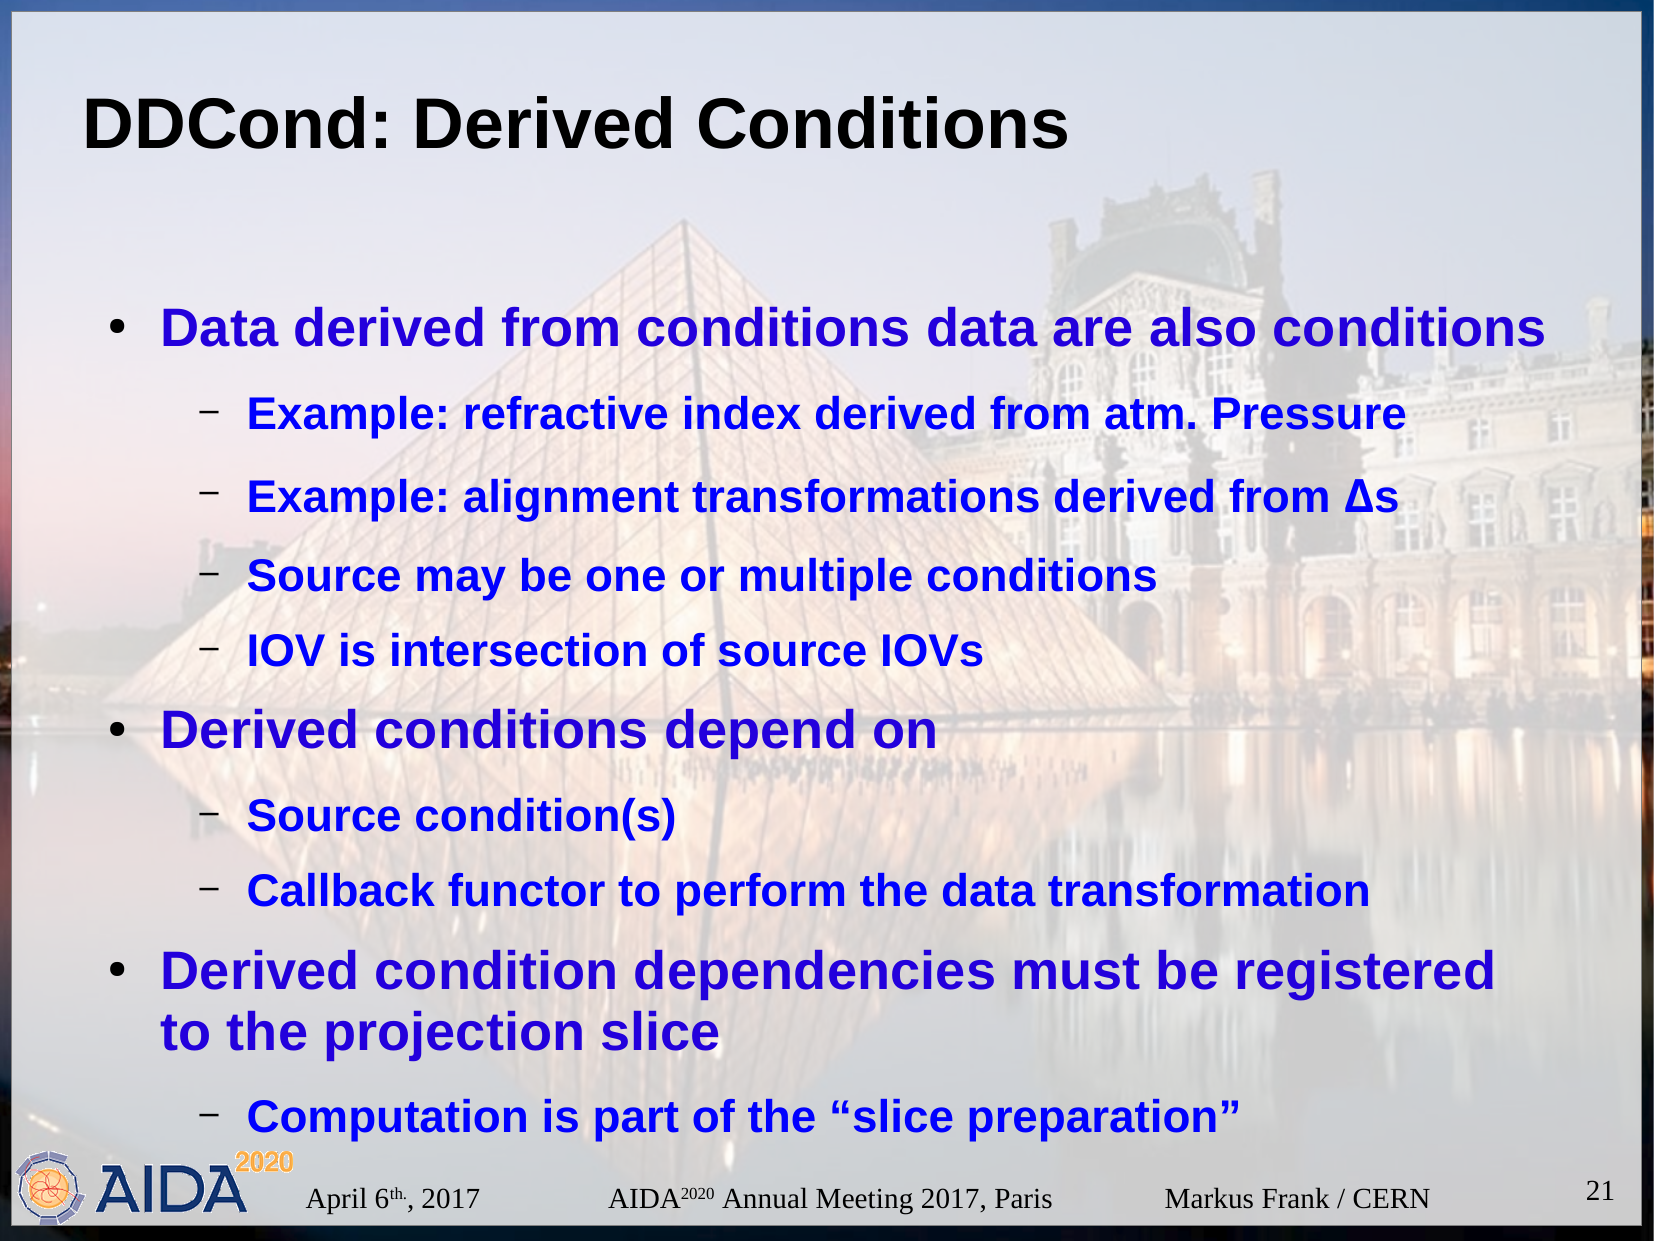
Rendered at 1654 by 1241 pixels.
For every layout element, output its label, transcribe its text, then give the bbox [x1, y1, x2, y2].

picture [0, 0, 1654, 1241]
title DDCond: Derived Conditions [82, 19, 1536, 227]
list Data derived from conditions data are also conditions Example: refractive index derived from atm. Pressure Example: alignment transformations derived from Δs Source may be one or multiple conditions IOV is intersection of source IOVs Derived conditions depend on Source condition(s) Callback functor to perform the data transformation Derived condition dependencies must be registered to the projection slice Computation is part of the “slice preparation” [90, 297, 1621, 1133]
